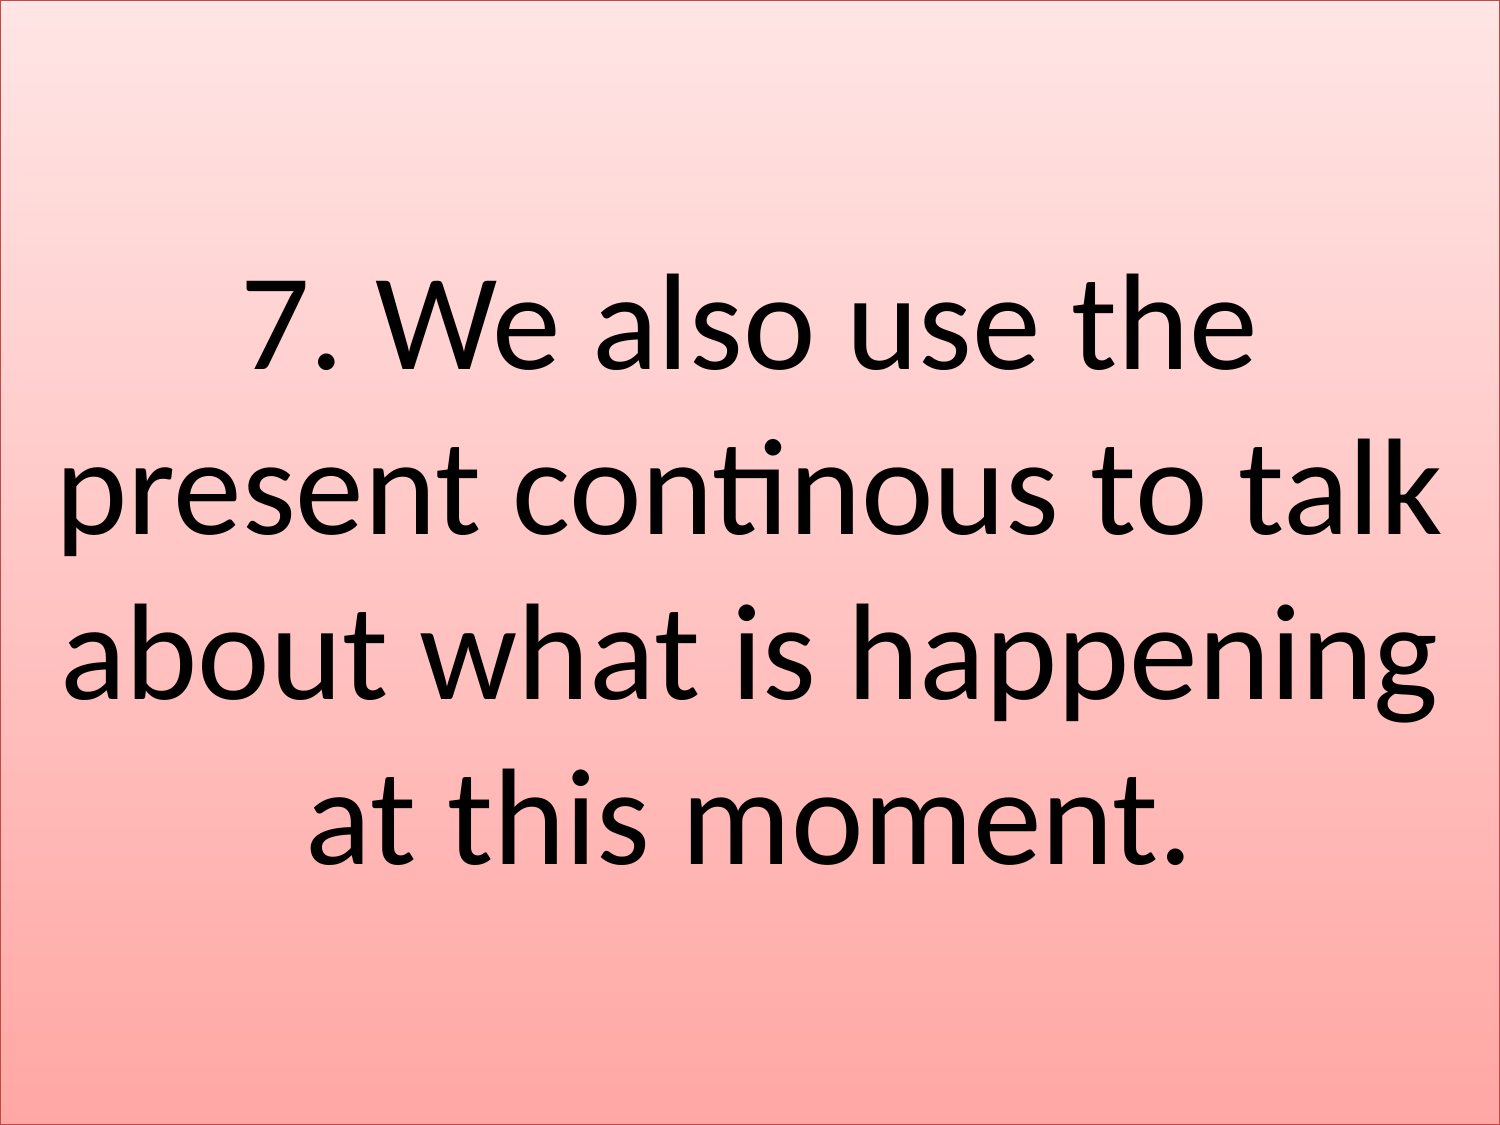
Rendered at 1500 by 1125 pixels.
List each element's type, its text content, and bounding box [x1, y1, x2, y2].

title 7. We also use the present continous to talk about what is happening at this moment. [0, 0, 1500, 1125]
